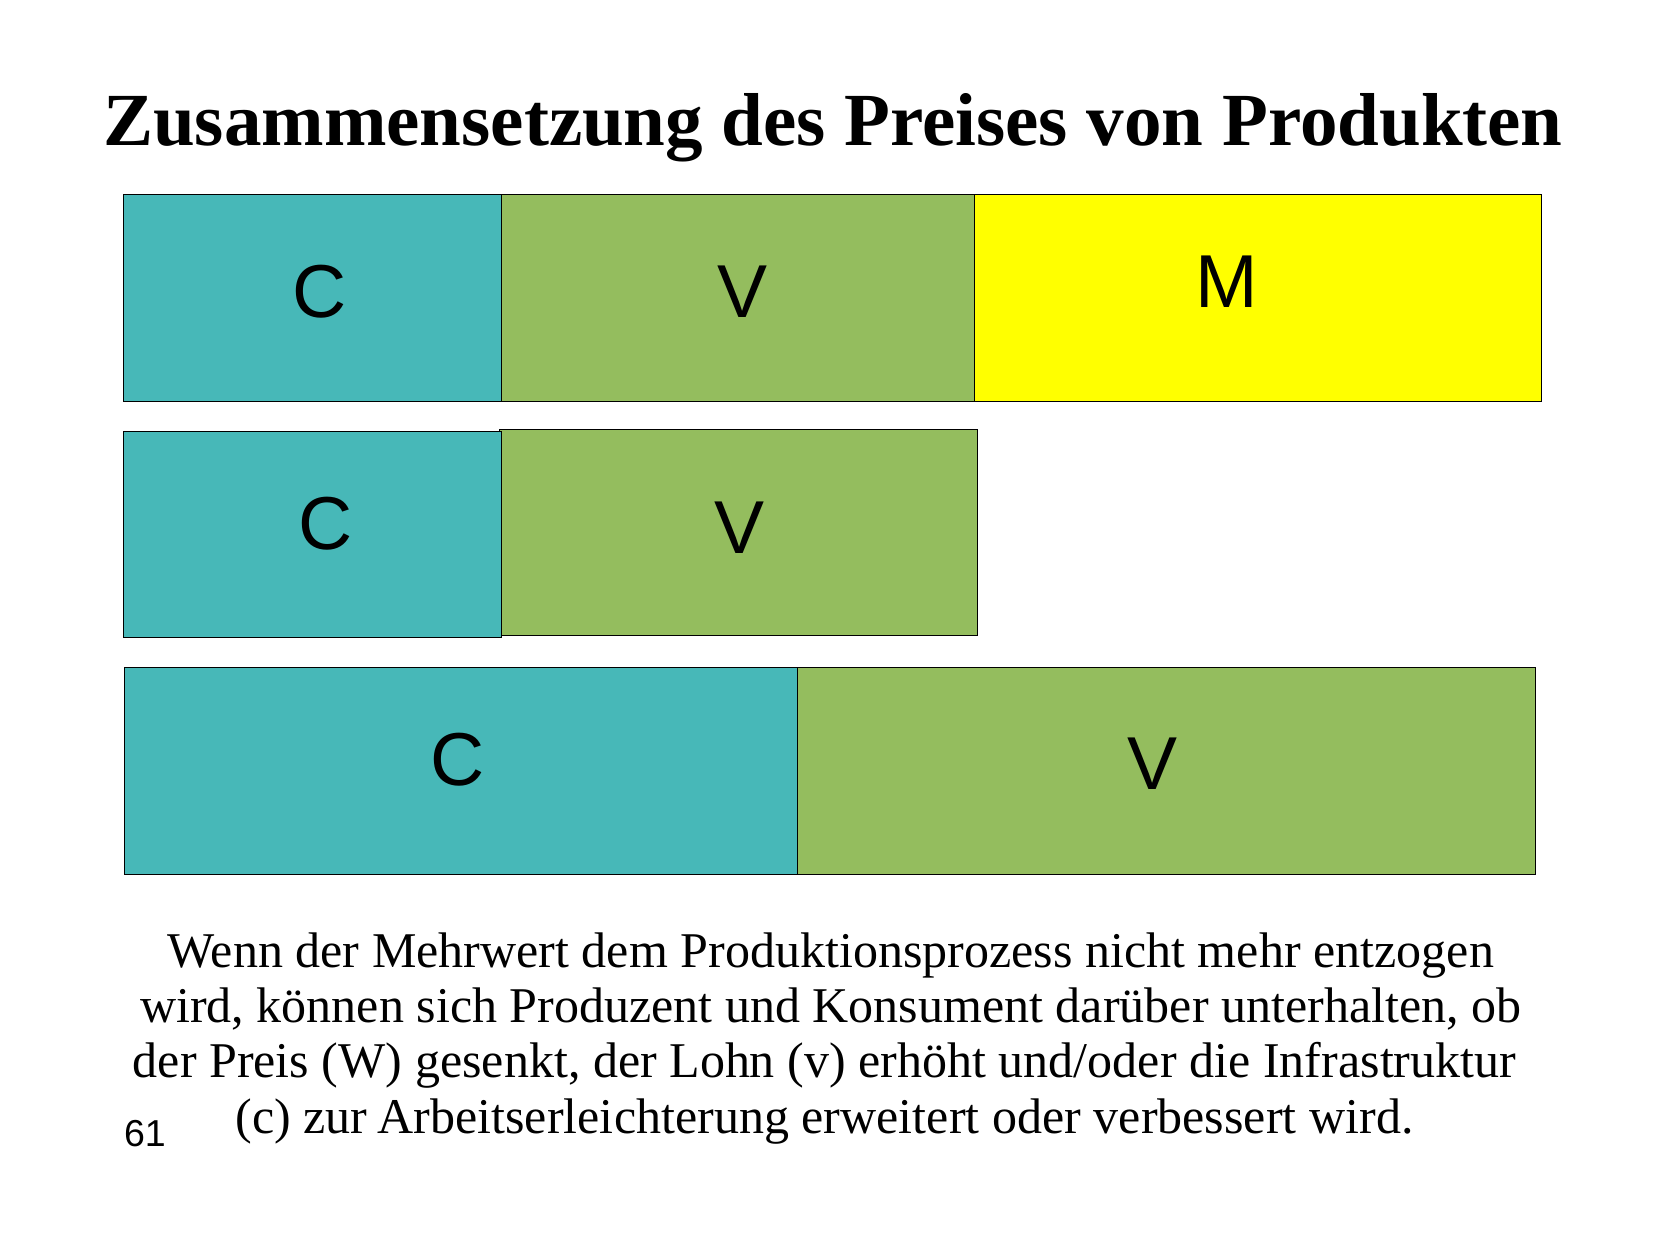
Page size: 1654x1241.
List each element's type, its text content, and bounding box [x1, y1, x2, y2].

text_box [124, 667, 1536, 875]
text_box Wenn der Mehrwert dem Produktionsprozess nicht mehr entzogen wird, können sich Produzent und Konsument darüber unterhalten, ob der Preis (W) gesenkt, der Lohn (v) erhöht und/oder die Infrastruktur (c) zur Arbeitserleichterung erweitert oder verbessert wird. [118, 915, 1565, 1152]
text_box C [283, 474, 341, 573]
text_box <Nummer> [109, 1104, 327, 1175]
text_box V [702, 242, 772, 341]
text_box V [1112, 714, 1182, 814]
text_box M [1181, 231, 1274, 331]
text_box C [415, 710, 473, 810]
text_box Zusammensetzung des Preises von Produkten [88, 71, 1601, 170]
text_box C [277, 242, 335, 341]
text_box [123, 194, 1542, 402]
text_box V [699, 478, 768, 578]
text_box [123, 429, 978, 638]
